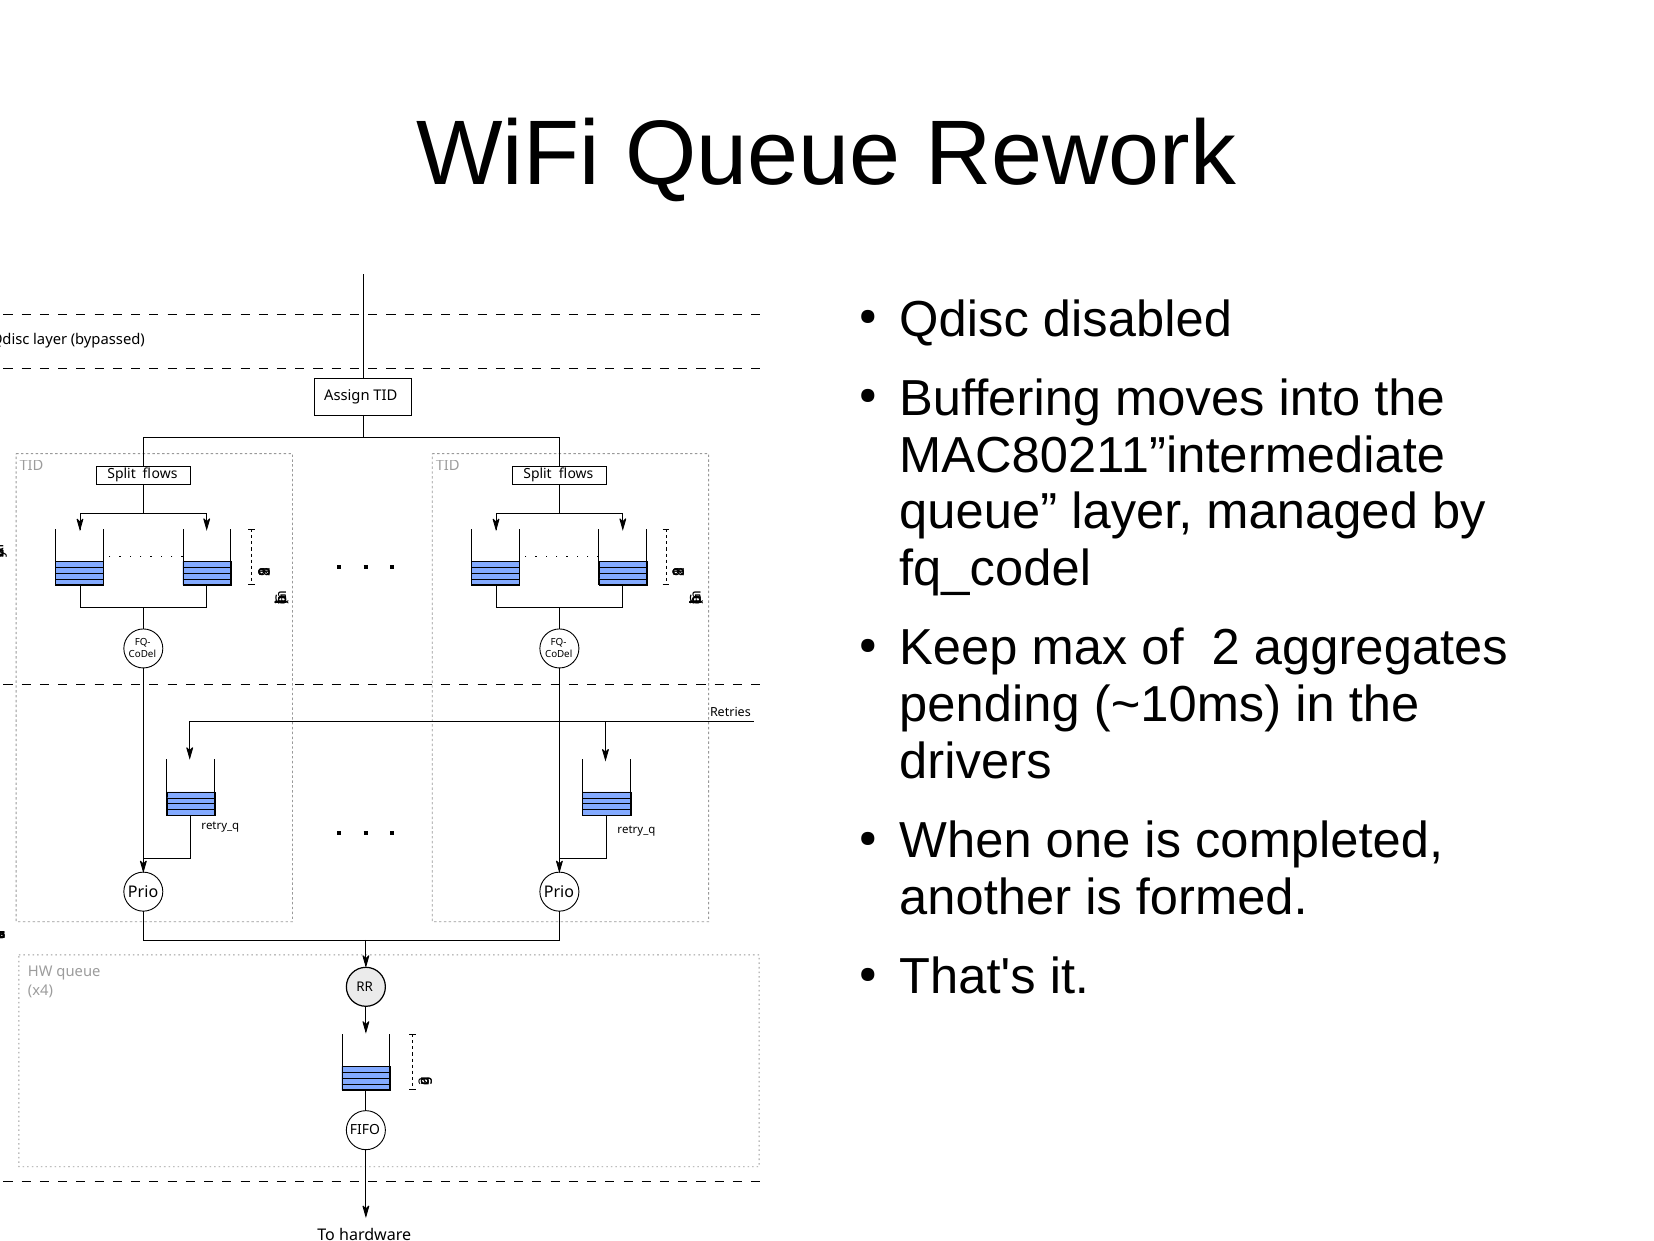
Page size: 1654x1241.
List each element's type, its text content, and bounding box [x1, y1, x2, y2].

list Qdisc disabled Buffering moves into the MAC80211”intermediate queue” layer, managed by fq_codel Keep max of 2 aggregates pending (~10ms) in the drivers When one is completed, another is formed. That's it. [845, 290, 1572, 1010]
picture [0, 274, 766, 1241]
title WiFi Queue Rework [82, 49, 1571, 257]
